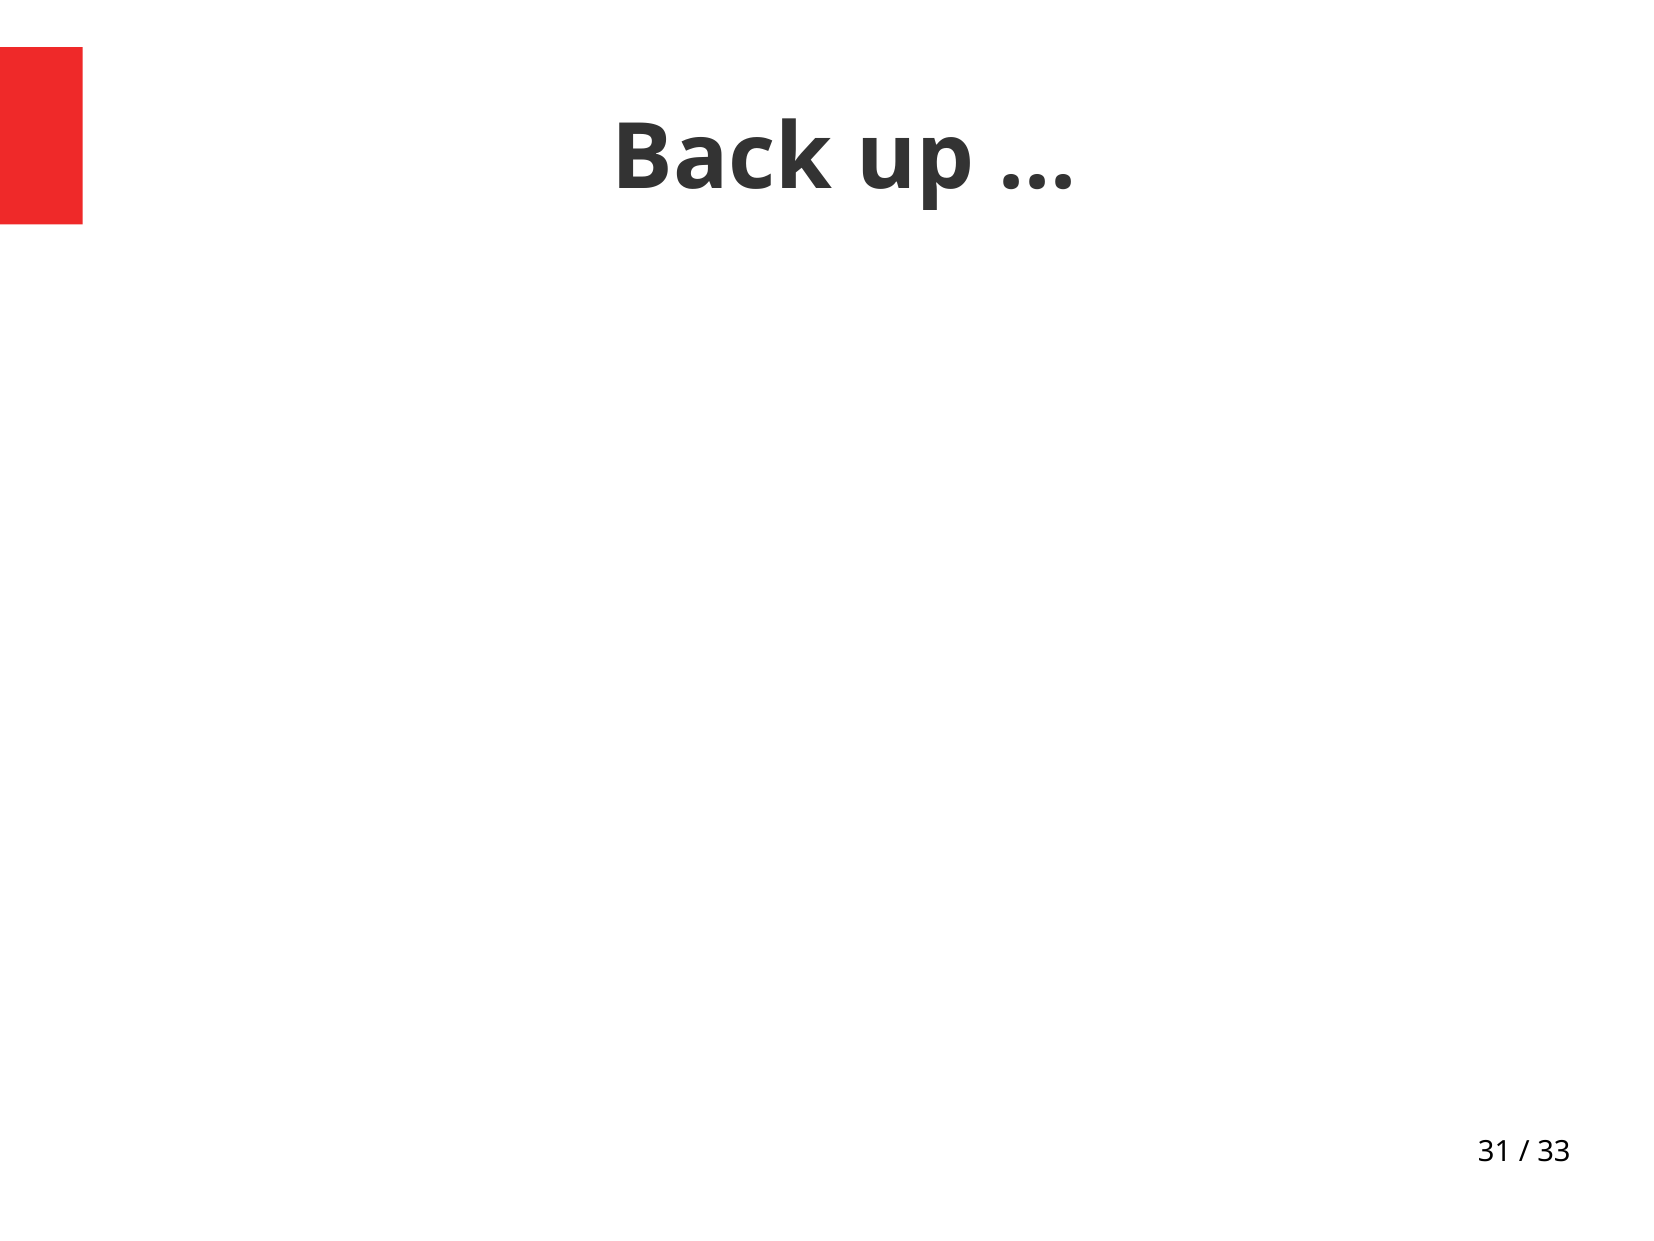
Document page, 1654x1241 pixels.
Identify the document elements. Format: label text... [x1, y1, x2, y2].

title Back up ... [118, 49, 1571, 257]
